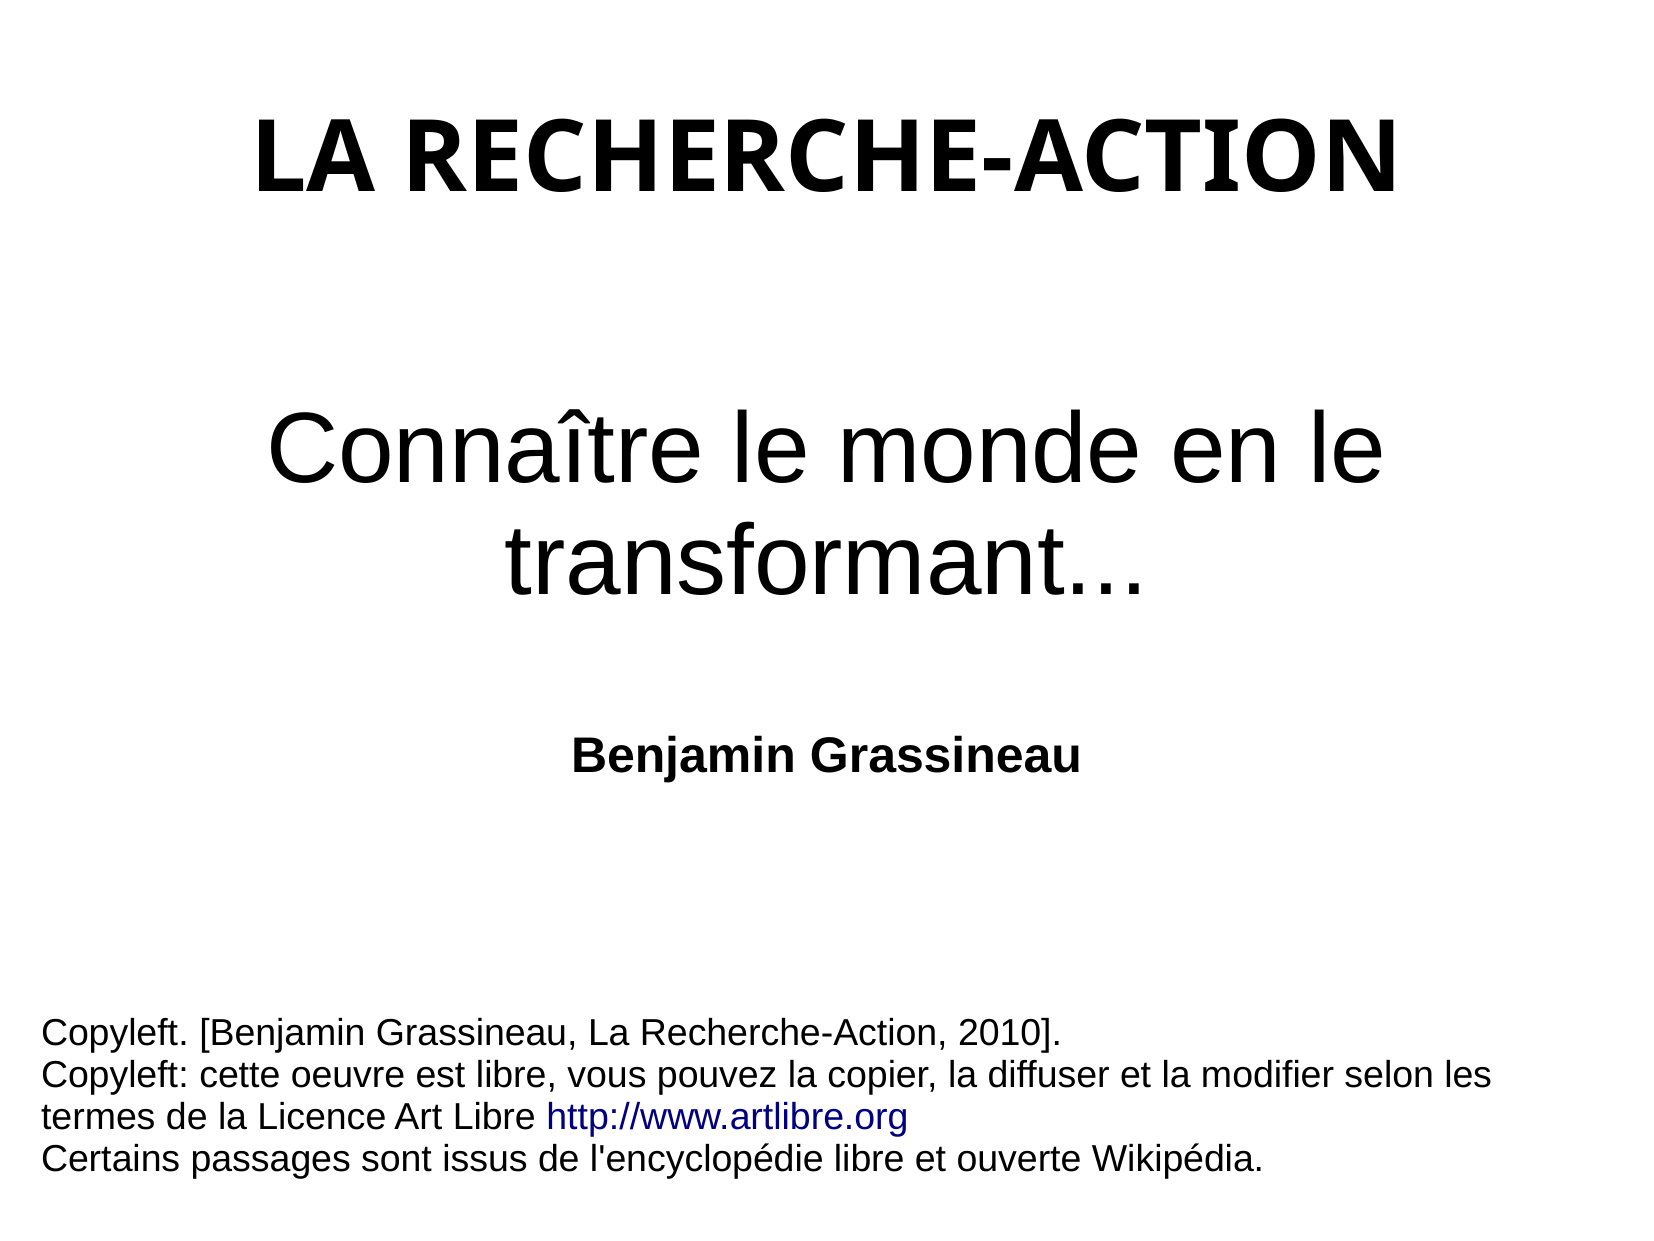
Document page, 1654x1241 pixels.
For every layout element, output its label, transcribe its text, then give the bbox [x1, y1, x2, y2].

table_header Copyleft. [Benjamin Grassineau, La Recherche-Action, 2010]. Copyleft: cette oeuvre est libre, vous pouvez la copier, la diffuser et la modifier selon les termes de la Licence Art Libre http://www.artlibre.org Certains passages sont issus de l'encyclopédie libre et ouverte Wikipédia. [35, 1006, 1616, 1185]
title LA RECHERCHE-ACTION [82, 49, 1571, 257]
subtitle Connaître le monde en le transformant... Benjamin Grassineau [82, 290, 1571, 886]
